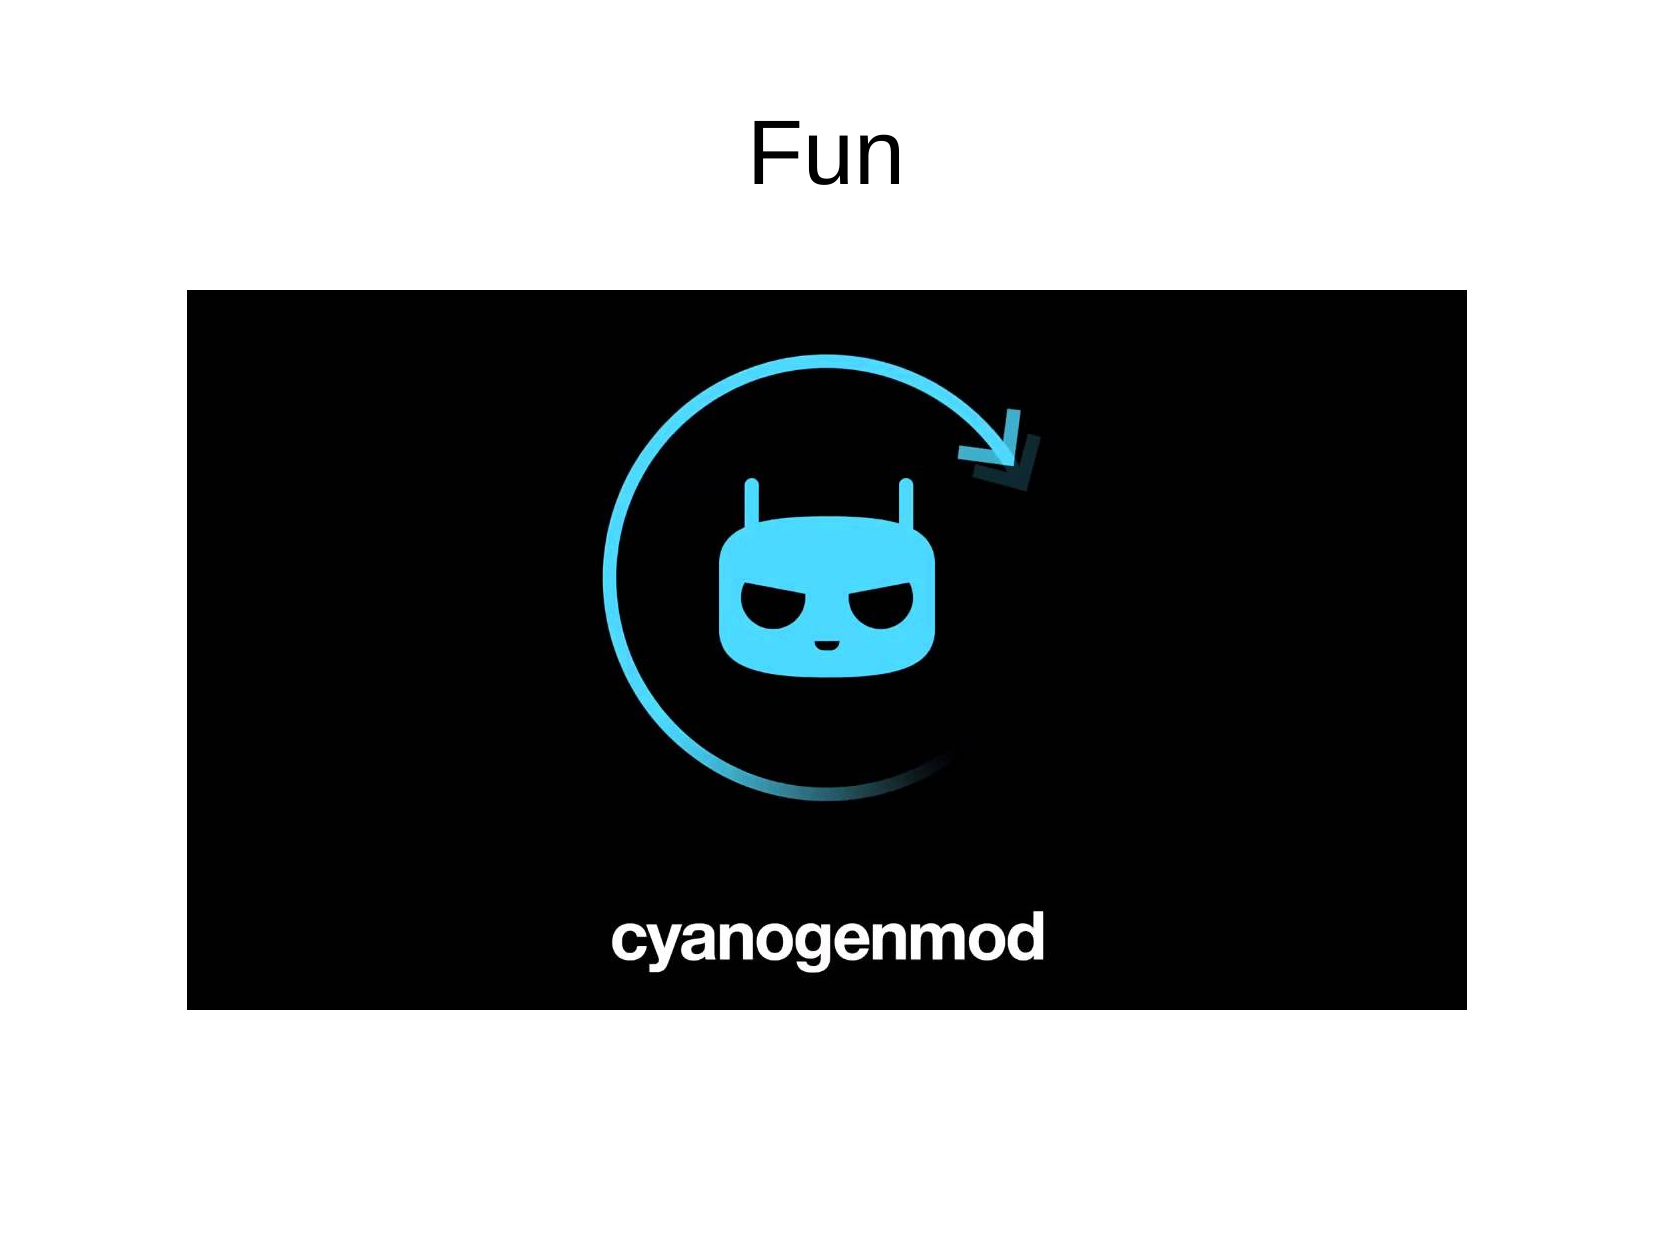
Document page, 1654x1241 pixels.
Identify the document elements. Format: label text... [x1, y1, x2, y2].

picture [187, 290, 1467, 1010]
title Fun [82, 49, 1571, 257]
